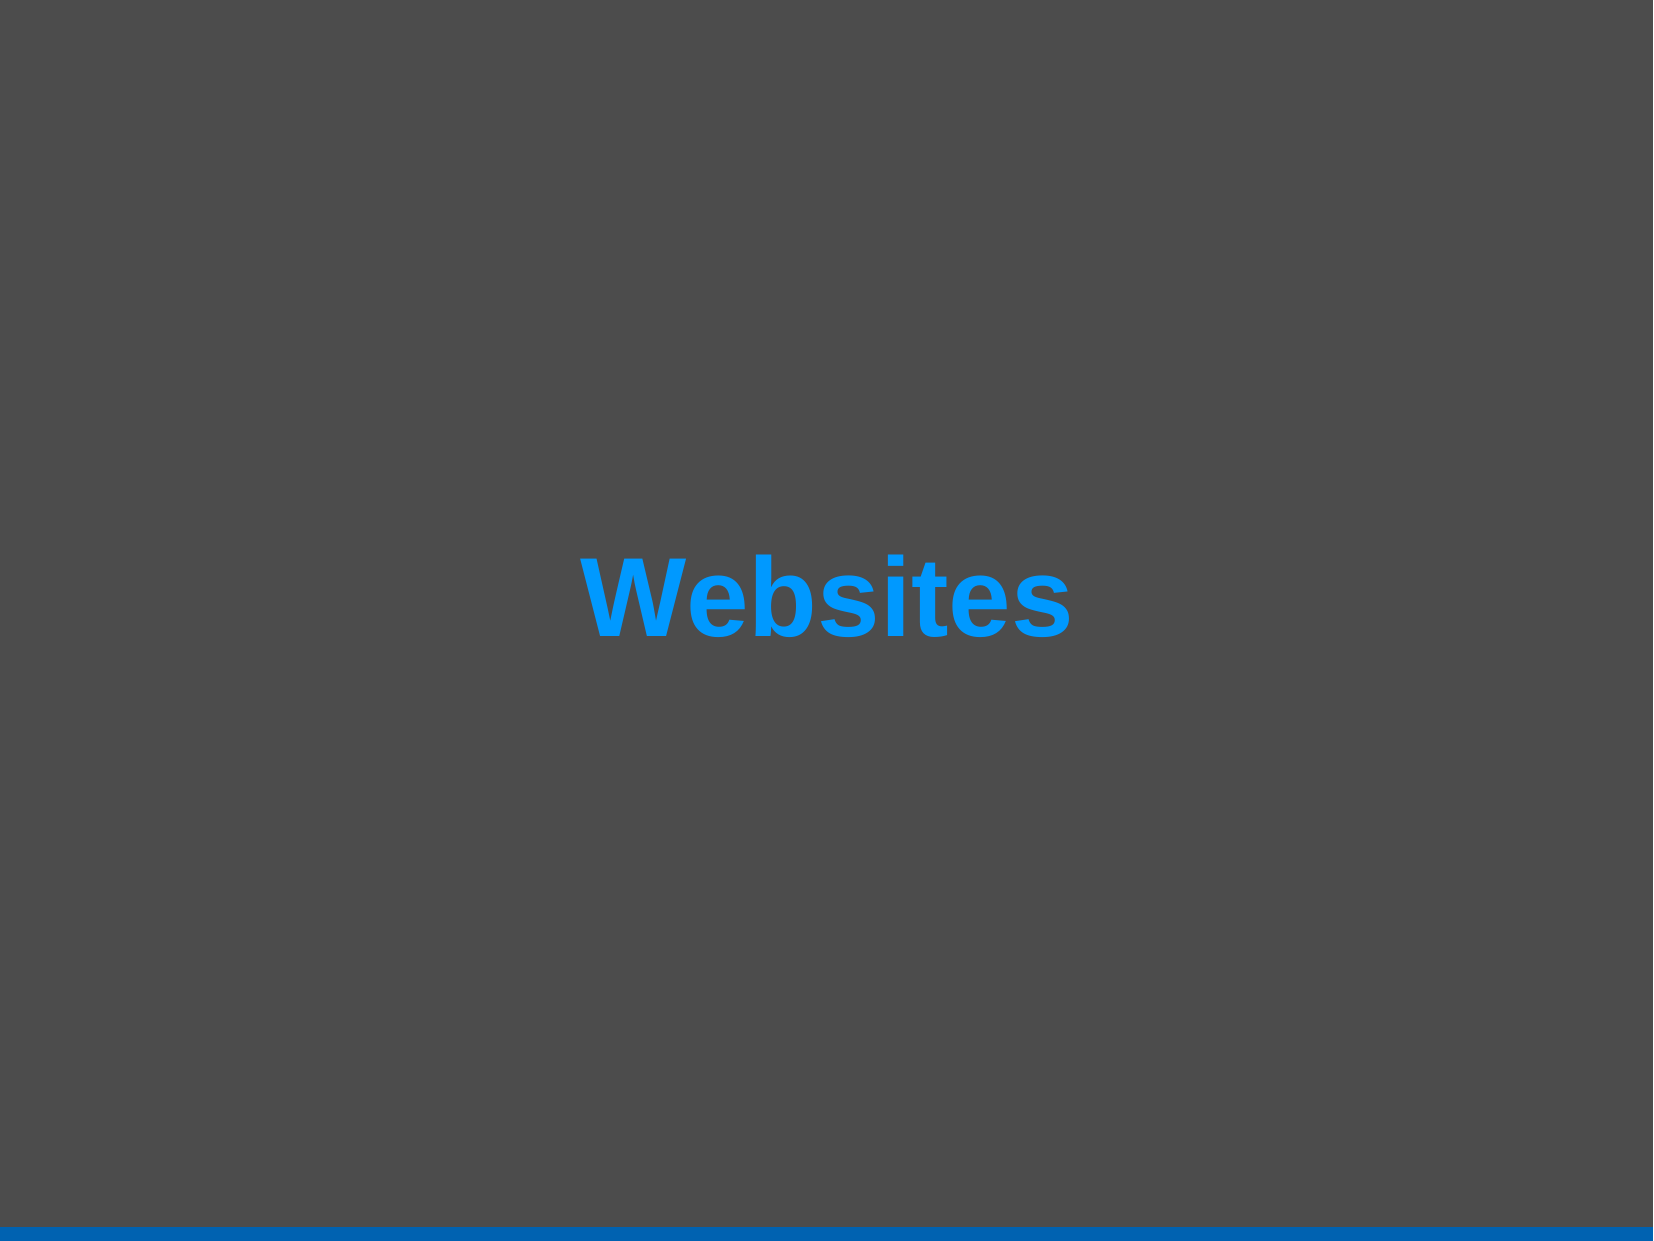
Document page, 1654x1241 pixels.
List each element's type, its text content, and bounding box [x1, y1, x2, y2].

title Websites [121, 32, 1533, 1163]
